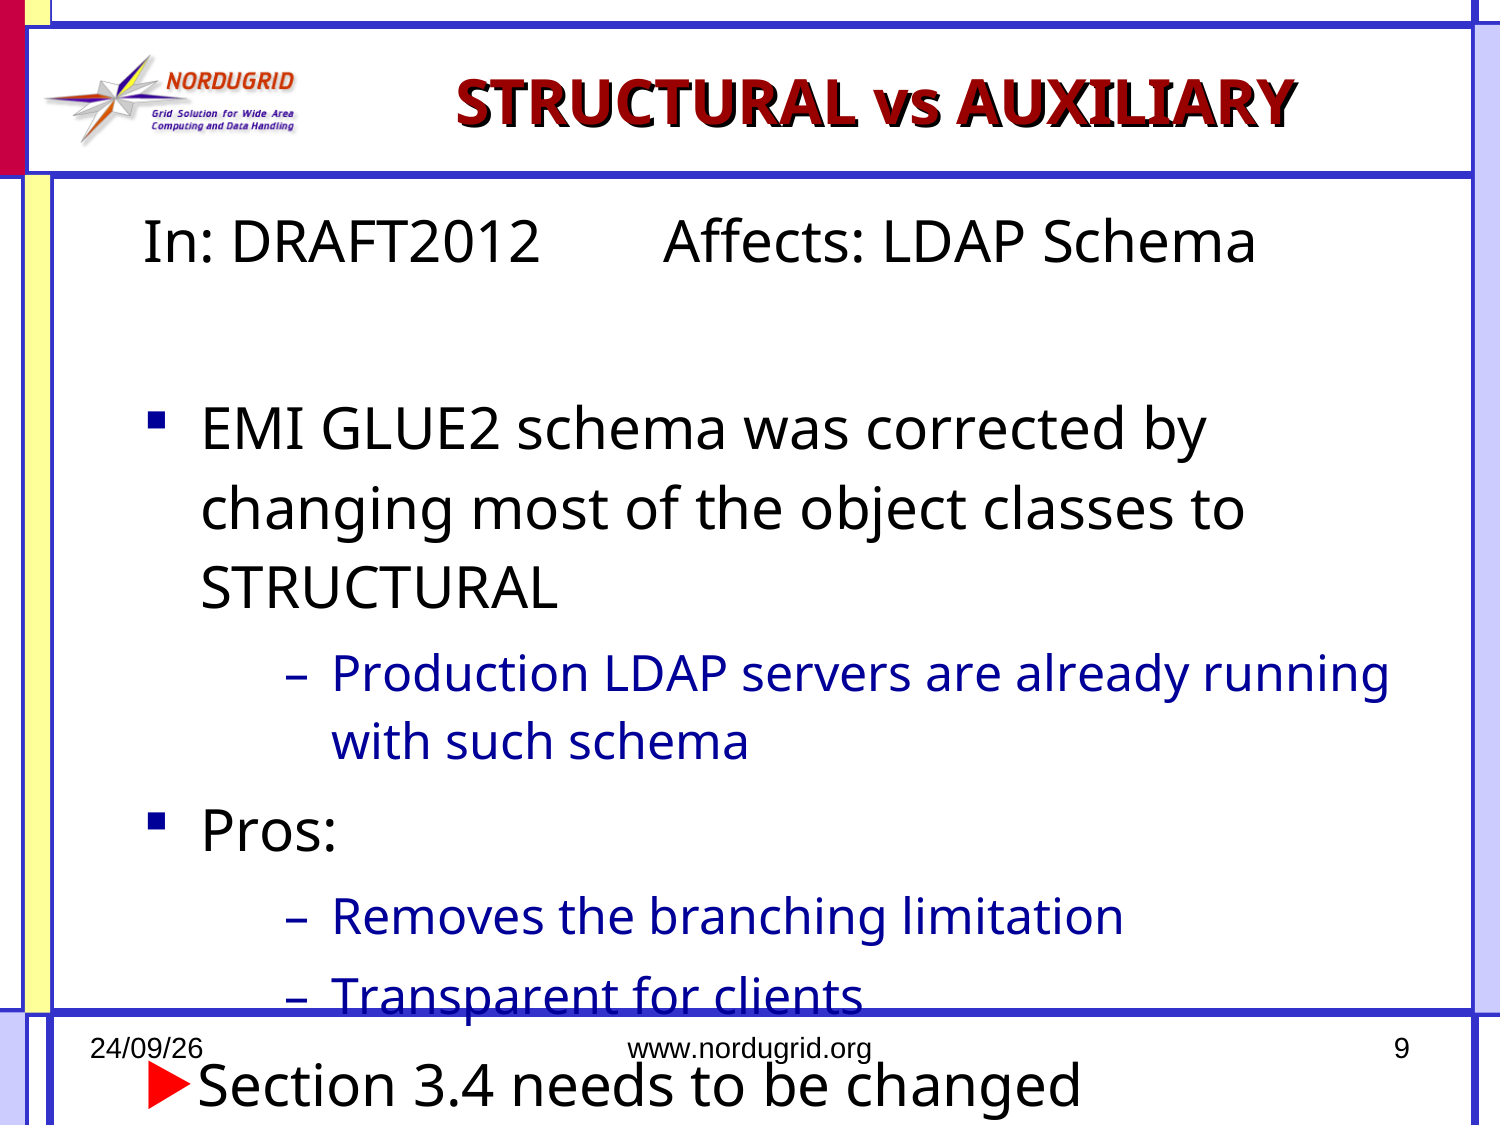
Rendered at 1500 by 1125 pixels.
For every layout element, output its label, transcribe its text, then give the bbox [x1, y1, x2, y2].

list In: DRAFT2012 Affects: LDAP Schema EMI GLUE2 schema was corrected by changing most of the object classes to STRUCTURAL Production LDAP servers are already running with such schema Pros: Removes the branching limitation Transparent for clients ▶Section 3.4 needs to be changed [87, 200, 1426, 1008]
picture [40, 49, 301, 148]
title STRUCTURAL vs AUXILIARY [324, 17, 1428, 183]
